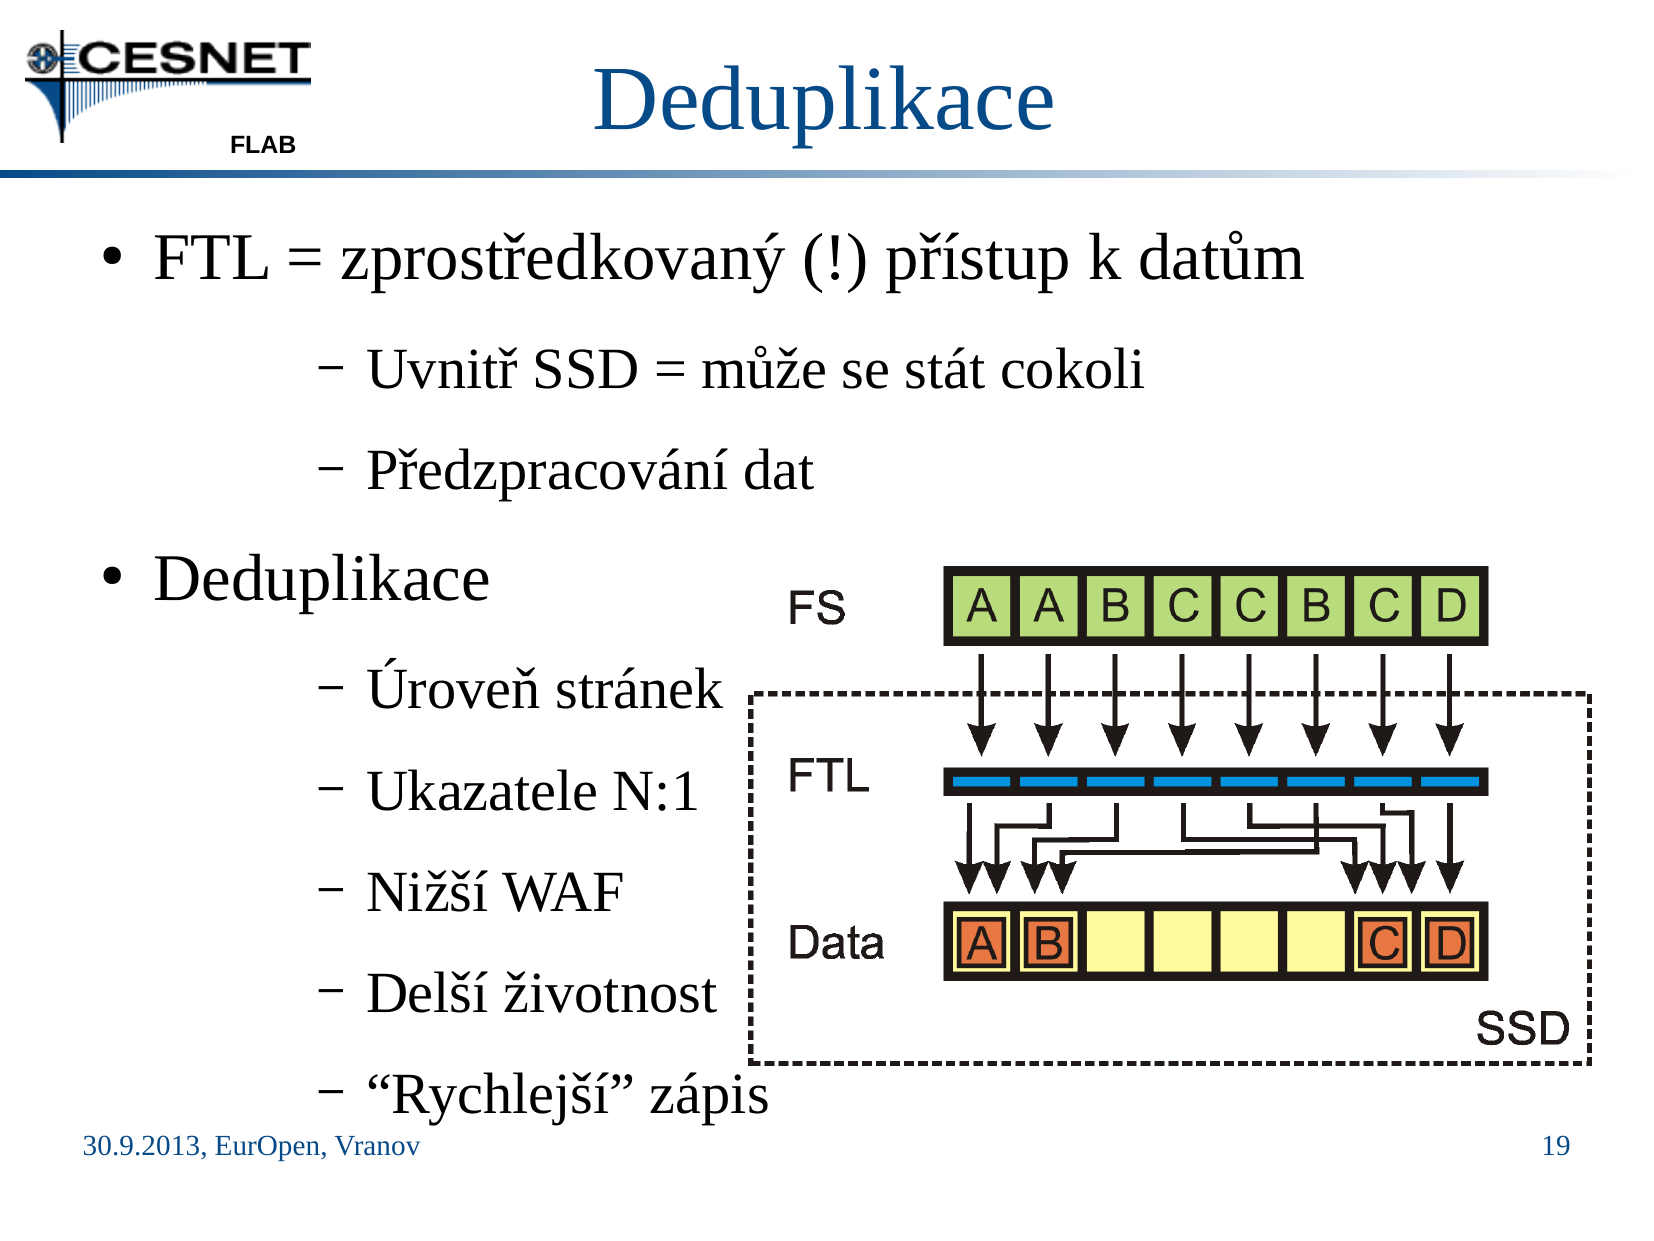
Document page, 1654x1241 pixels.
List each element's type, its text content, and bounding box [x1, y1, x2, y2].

list FTL = zprostředkovaný (!) přístup k datům Uvnitř SSD = může se stát cokoli Předzpracování dat Deduplikace Úroveň stránek Ukazatele N:1 Nižší WAF Delší životnost “Rychlejší” zápis [82, 205, 1571, 1112]
picture [748, 566, 1592, 1066]
picture [25, 30, 311, 143]
title Deduplikace [79, 47, 1571, 150]
